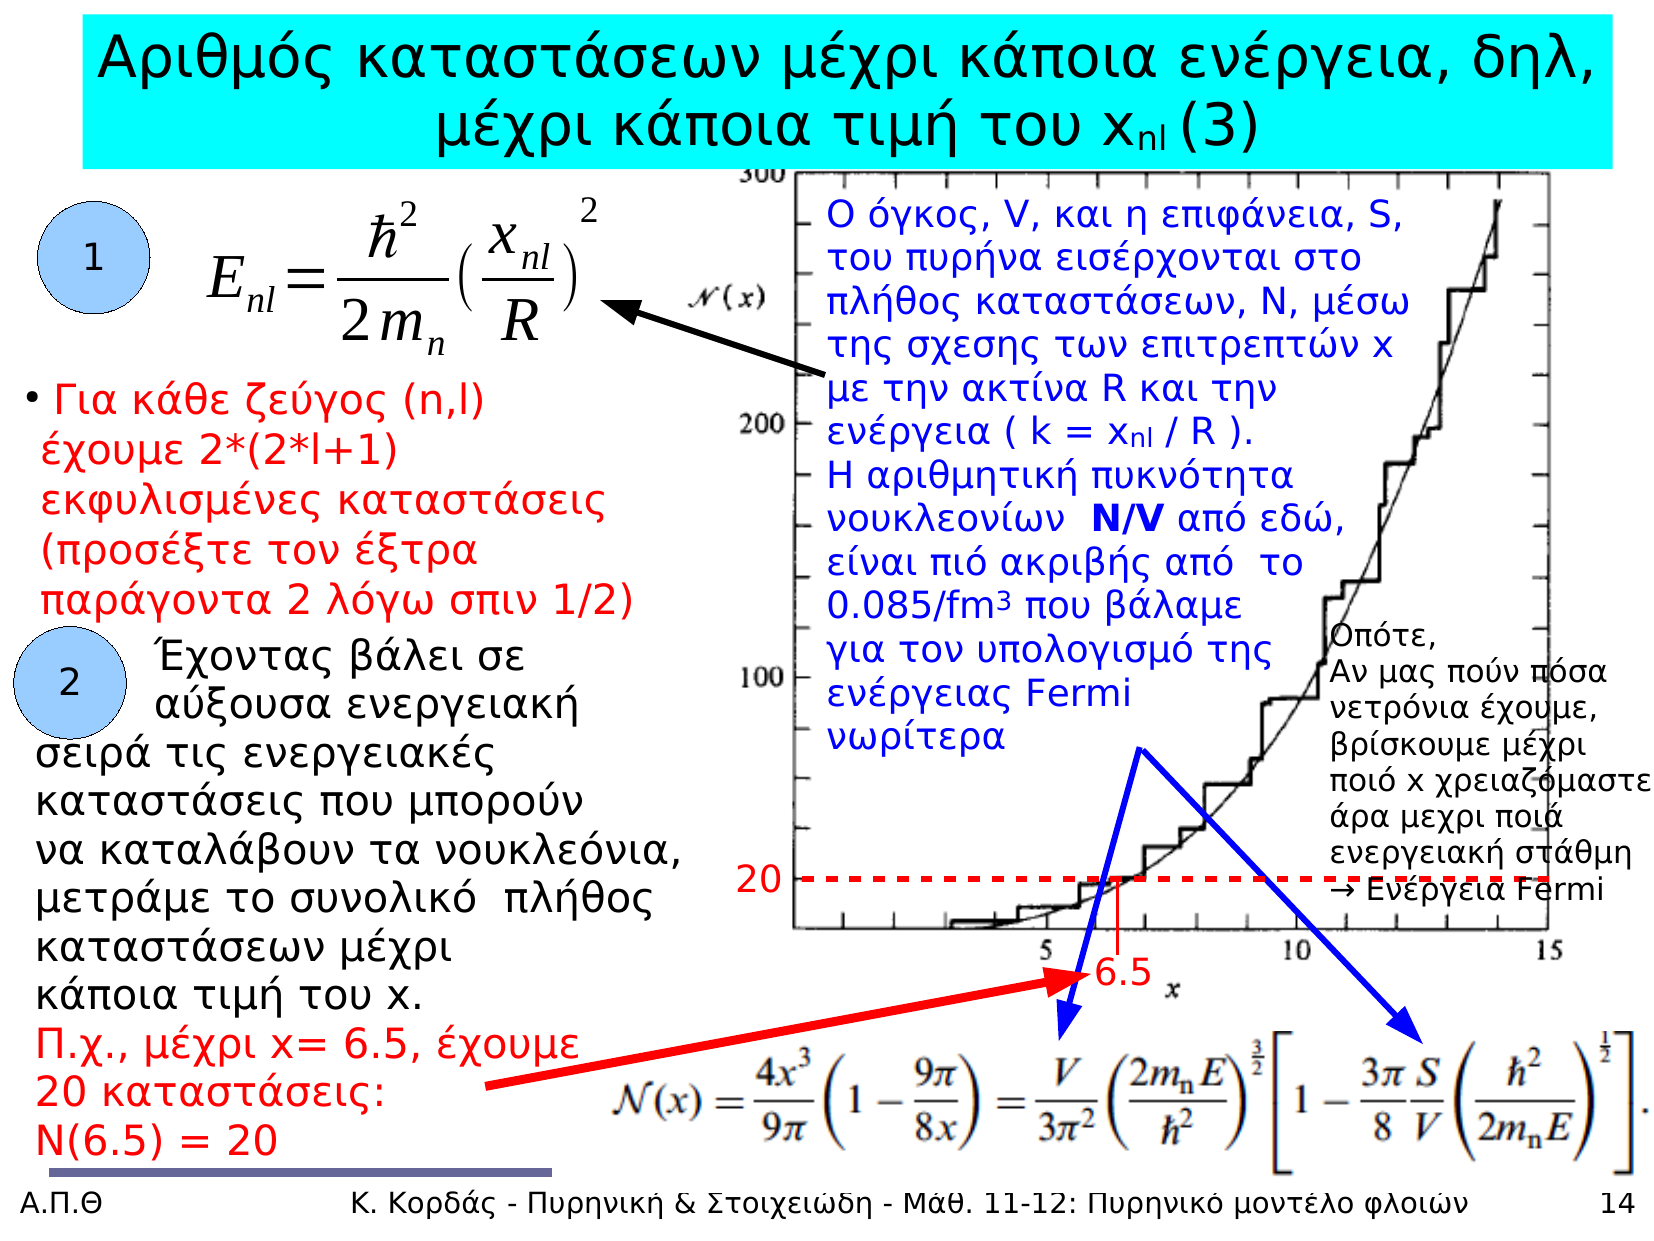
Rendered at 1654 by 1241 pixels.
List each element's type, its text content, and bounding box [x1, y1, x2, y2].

text_box Έχοντας βάλει σε αύξουσα ενεργειακή σειρά τις ενεργειακές καταστάσεις που μπορούν να καταλάβουν τα νουκλεόνια, μετράμε το συνολικό πλήθος καταστάσεων μέχρι κάποια τιμή του x. Π.χ., μέχρι x= 6.5, έχουμε 20 καταστάσεις: Ν(6.5) = 20 [19, 624, 712, 1173]
text_box 2 [13, 659, 19, 707]
text_box 1 [37, 201, 151, 314]
text_box 6.5 [1078, 943, 1169, 1003]
text_box Οπότε, Αν μας πούν πόσα νετρόνια έχουμε, βρίσκουμε μέχρι ποιό x χρειαζόμαστε, άρα μεχρι ποιά ενεργειακή στάθμη → Ενέργεια Fermi [1314, 610, 1654, 974]
text_box O όγκος, V, και η επιφάνεια, S, του πυρήνα εισέρχονται στο πλήθος καταστάσεων, N, μέσω της σχεσης των επιτρεπτών x με την ακτίνα R και την ενέργεια ( k = xnl / R ). Η αριθμητική πυκνότητα νουκλεονίων N/V από εδώ, είναι πιό ακριβής από το 0.085/fm3 που βάλαμε για τον υπολογισμό της ενέργειας Fermi νωρίτερα [811, 185, 1439, 782]
title Αριθμός καταστάσεων μέχρι κάποια ενέργεια, δηλ, μέχρι κάποια τιμή του xnl (3) [82, 14, 1613, 170]
picture [627, 316, 782, 365]
picture [627, 112, 1654, 610]
picture [712, 631, 1126, 1039]
chart [187, 187, 615, 366]
text_box Για κάθε ζεύγος (n,l) έχουμε 2*(2*l+1) εκφυλισμένες καταστάσεις (προσέξτε τον έξτρα παράγοντα 2 λόγω σπιν 1/2) [10, 365, 811, 631]
picture [1179, 782, 1314, 924]
picture [552, 782, 1654, 1193]
text_box 20 [720, 850, 798, 910]
